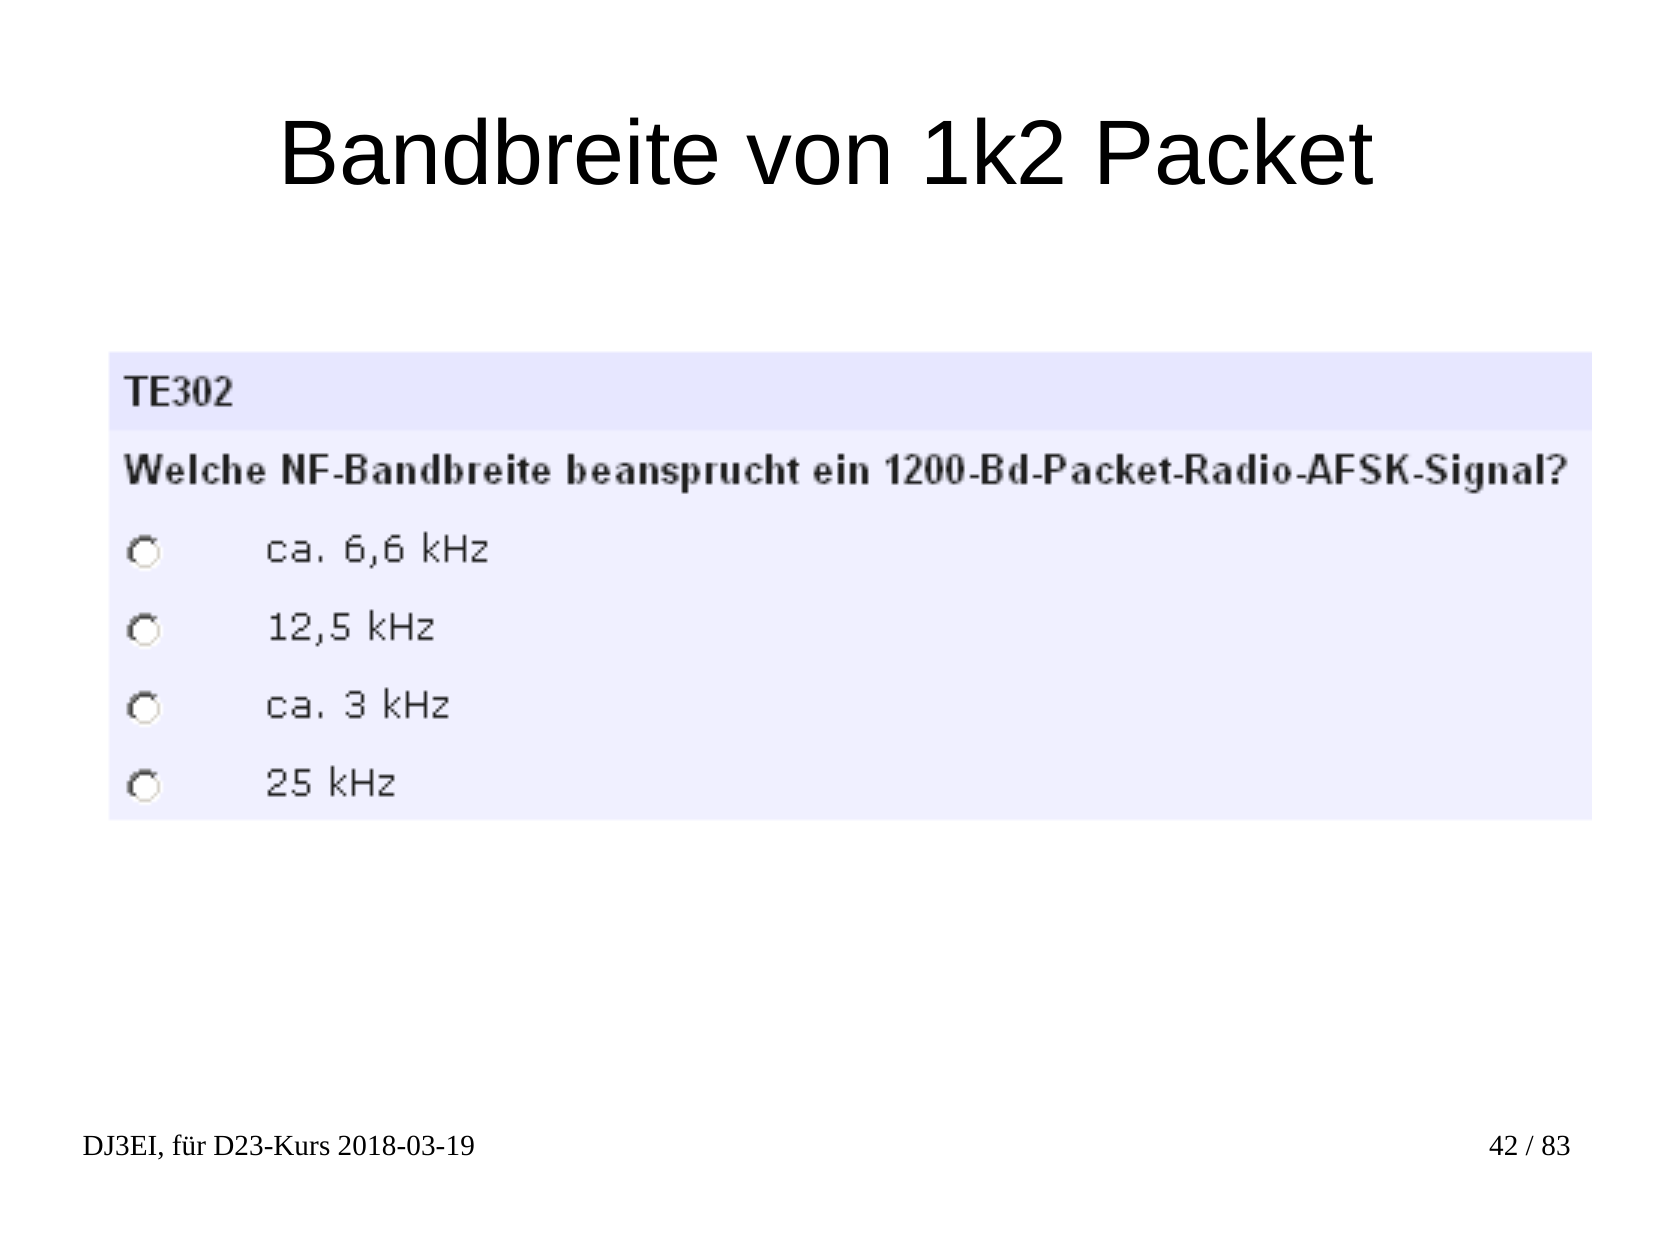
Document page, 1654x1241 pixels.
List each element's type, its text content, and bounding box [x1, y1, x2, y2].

picture [92, 332, 1592, 851]
title Bandbreite von 1k2 Packet [82, 49, 1571, 257]
